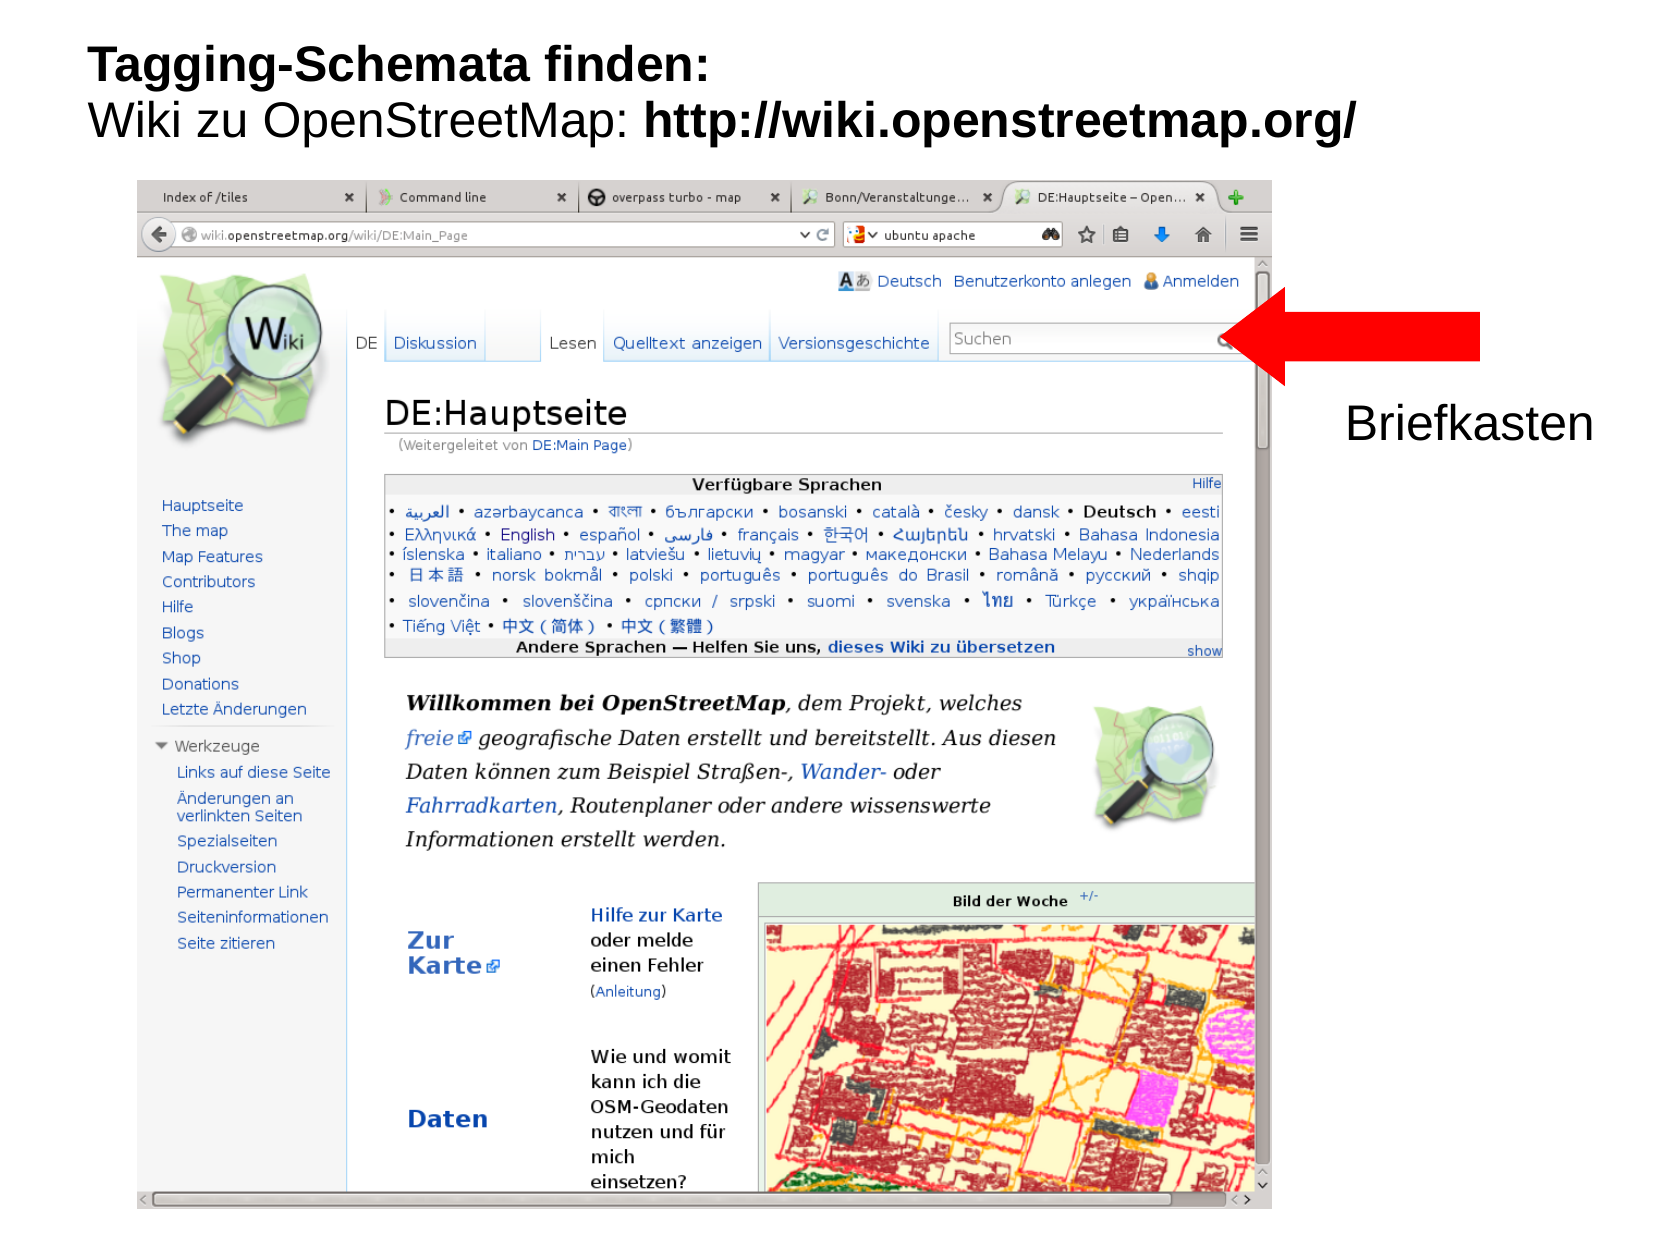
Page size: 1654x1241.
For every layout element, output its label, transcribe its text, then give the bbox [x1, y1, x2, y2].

text_box Tagging-Schemata finden: Wiki zu OpenStreetMap: http://wiki.openstreetmap.org/ [72, 28, 1393, 157]
picture [137, 180, 1272, 1209]
text_box [1219, 286, 1480, 387]
text_box Briefkasten [1330, 387, 1637, 459]
